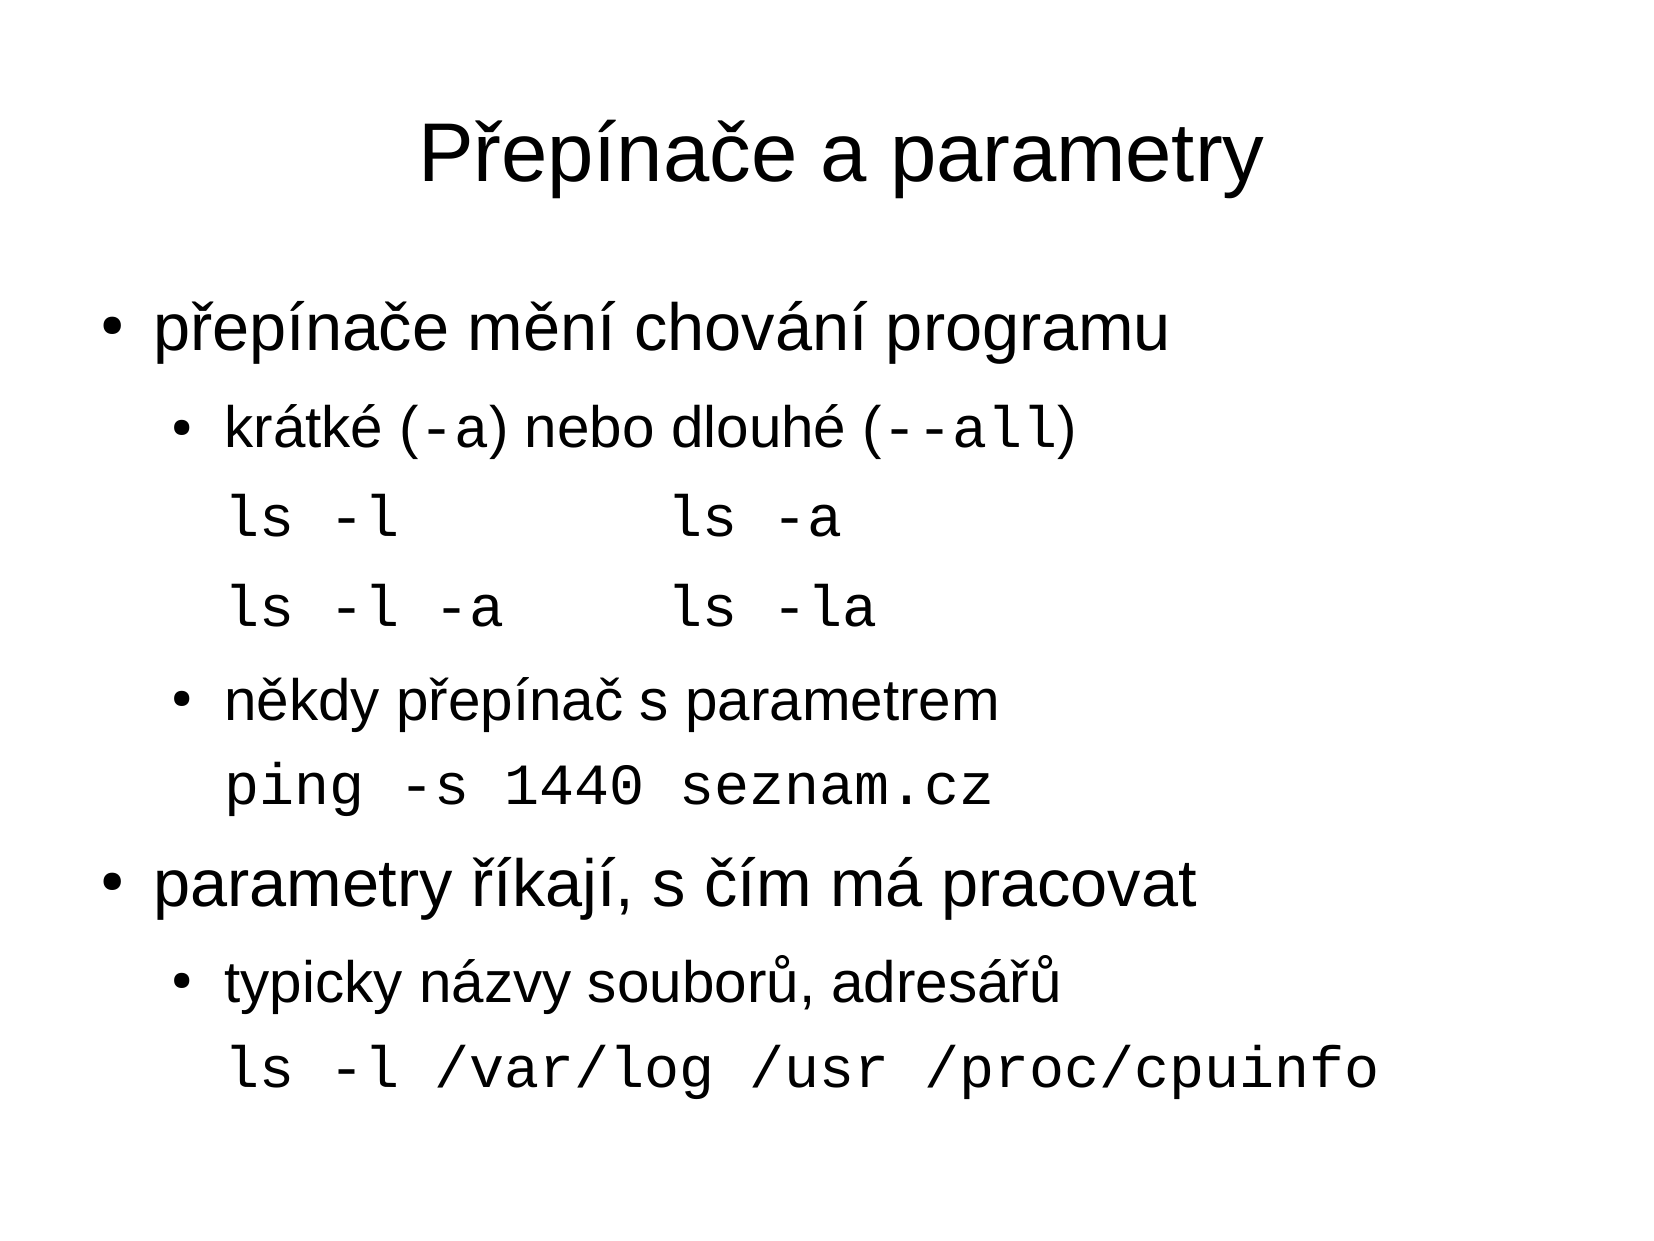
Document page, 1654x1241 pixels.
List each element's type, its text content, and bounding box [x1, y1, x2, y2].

title Přepínače a parametry [82, 56, 1571, 250]
list přepínače mění chování programu krátké (-a) nebo dlouhé (--all) ls -l ls -a ls -l -a ls -la někdy přepínač s parametrem ping -s 1440 seznam.cz parametry říkají, s čím má pracovat typicky názvy souborů, adresářů ls -l /var/log /usr /proc/cpuinfo [82, 290, 1571, 1105]
